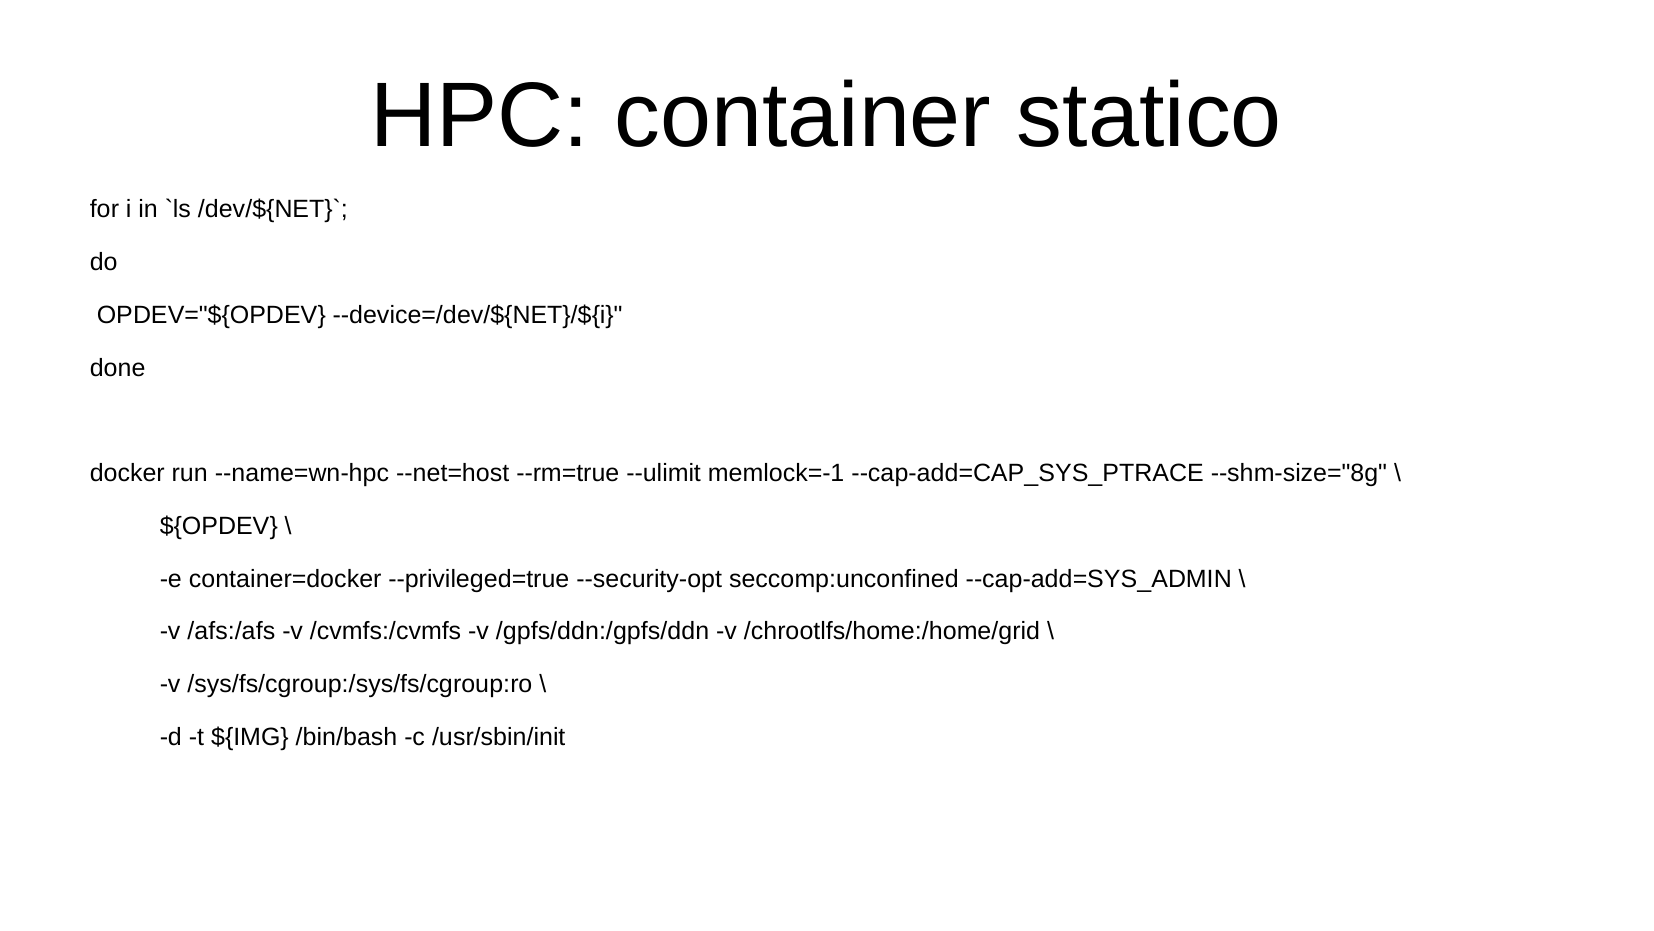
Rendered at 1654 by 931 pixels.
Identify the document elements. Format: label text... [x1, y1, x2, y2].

title HPC: container statico [82, 37, 1571, 187]
text_box for i in `ls /dev/${NET}`; do OPDEV="${OPDEV} --device=/dev/${NET}/${i}" done docker run --name=wn-hpc --net=host --rm=true --ulimit memlock=-1 --cap-add=CAP_SYS_PTRACE --shm-size="8g" \ ${OPDEV} \ -e container=docker --privileged=true --security-opt seccomp:unconfined --cap-add=SYS_ADMIN \ -v /afs:/afs -v /cvmfs:/cvmfs -v /gpfs/ddn:/gpfs/ddn -v /chrootlfs/home:/home/grid \ -v /sys/fs/cgroup:/sys/fs/cgroup:ro \ -d -t ${IMG} /bin/bash -c /usr/sbin/init [75, 187, 1613, 901]
